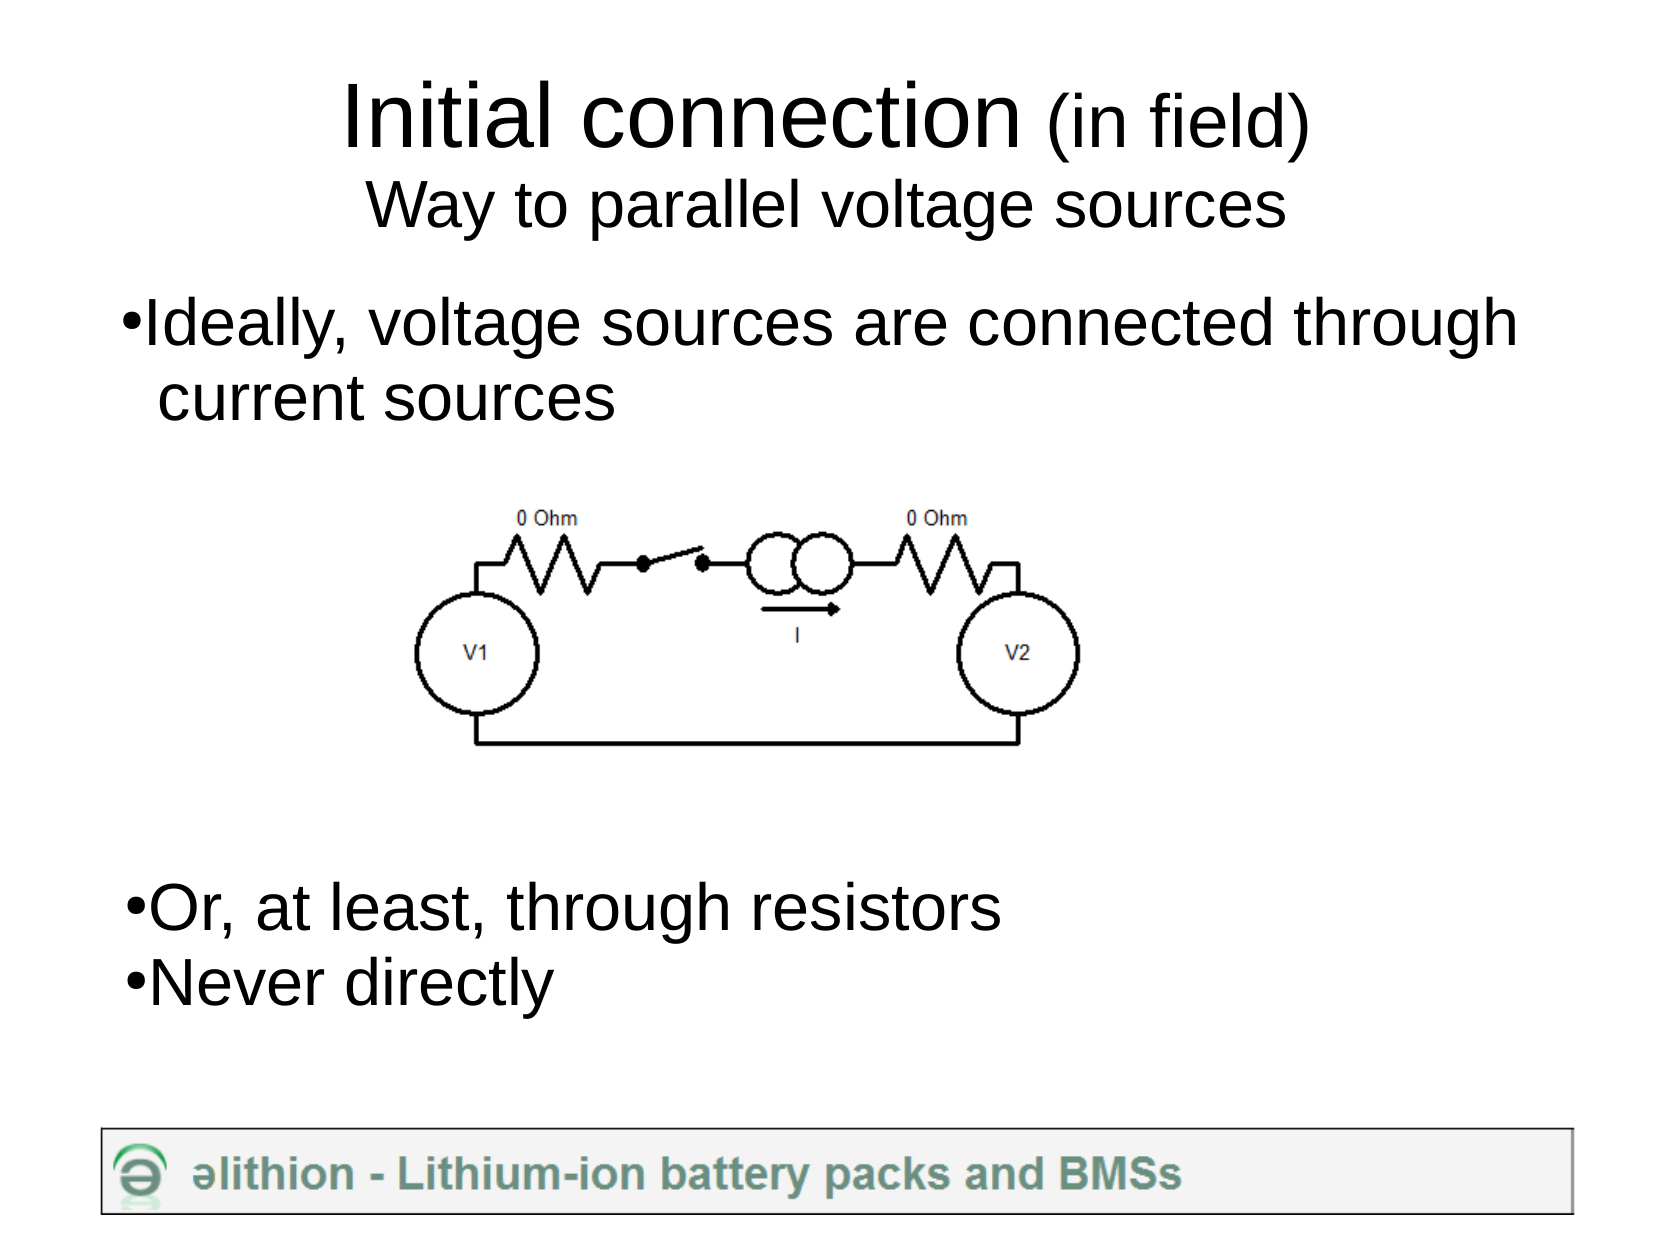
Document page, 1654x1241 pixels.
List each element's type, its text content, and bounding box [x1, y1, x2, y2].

picture [98, 1125, 1576, 1215]
picture [396, 496, 1096, 766]
subtitle Ideally, voltage sources are connected through current sources [82, 285, 1571, 435]
text_box Or, at least, through resistors Never directly [86, 870, 1576, 1020]
title Initial connection (in field) Way to parallel voltage sources [82, 64, 1571, 242]
